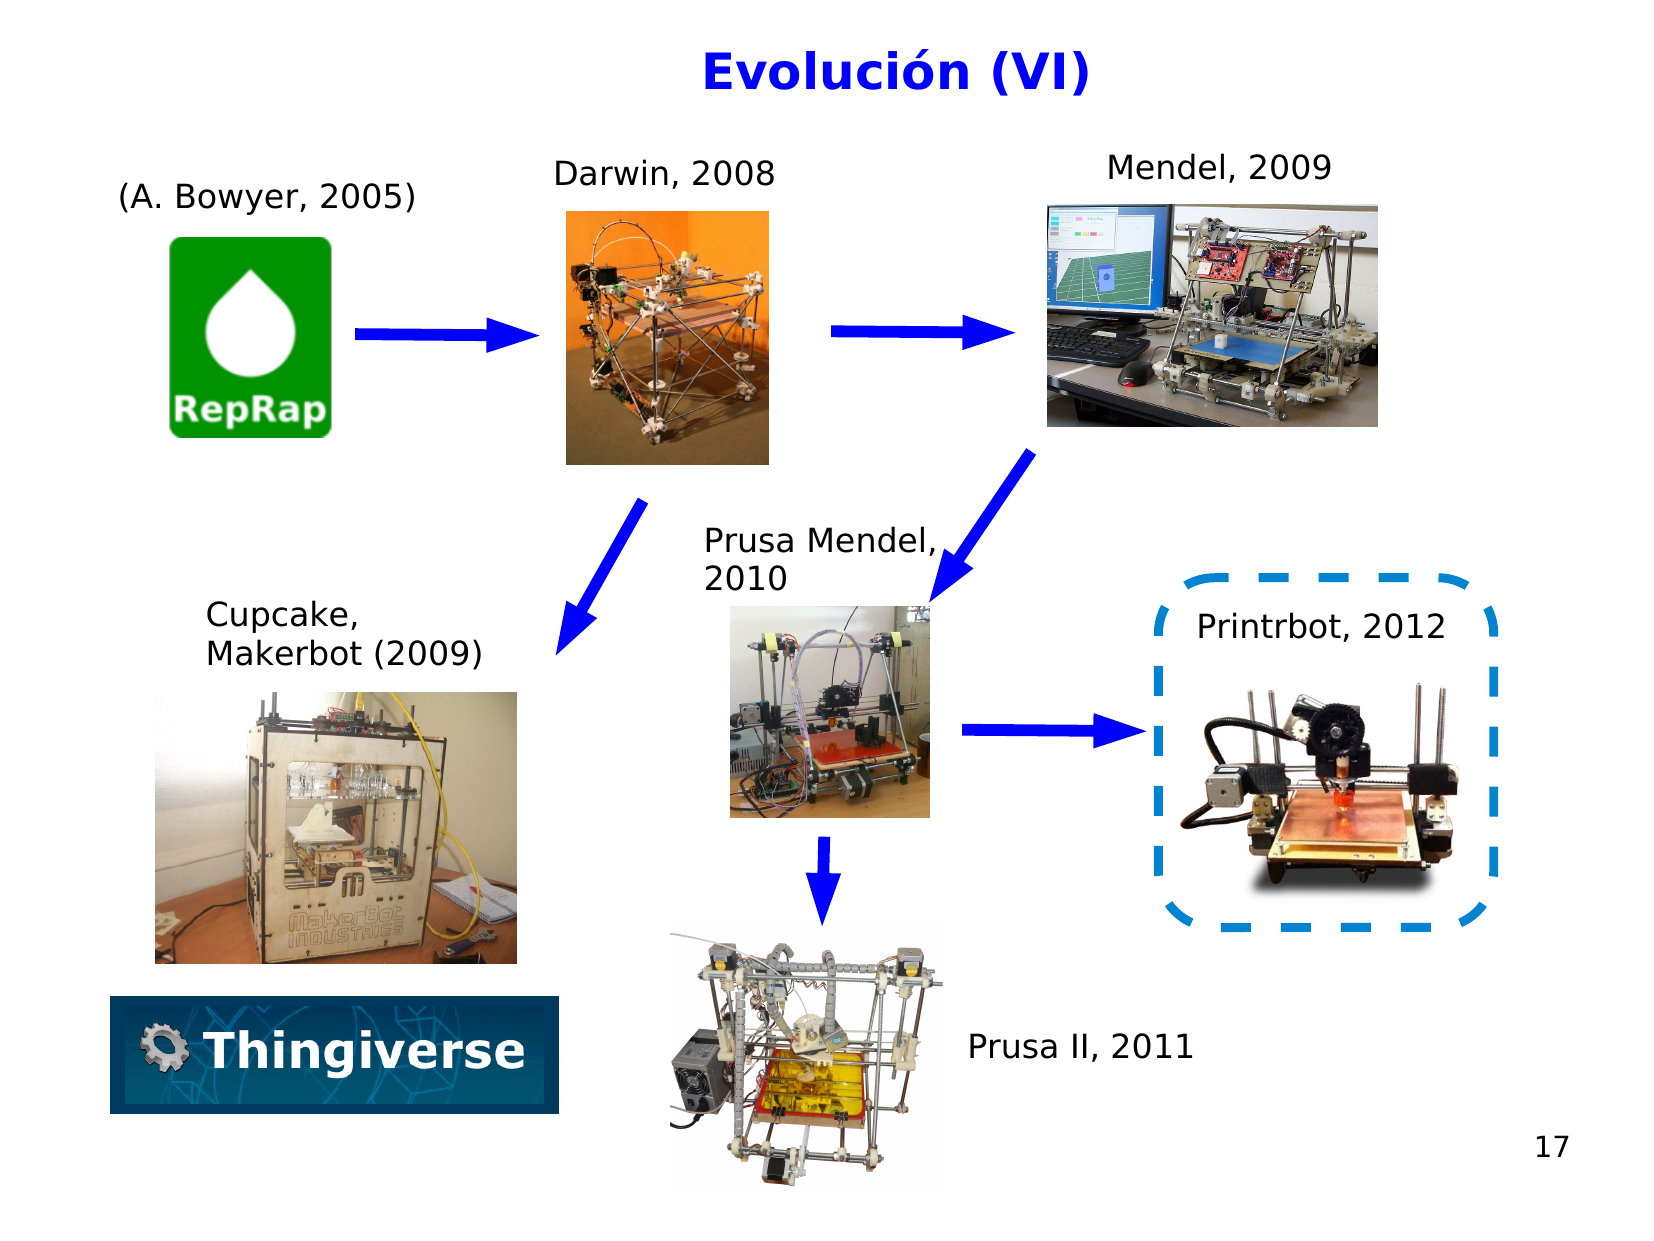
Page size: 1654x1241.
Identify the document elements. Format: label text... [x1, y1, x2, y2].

picture [1174, 678, 1510, 928]
text_box Cupcake, Makerbot (2009) [190, 588, 535, 681]
text_box (A. Bowyer, 2005) [92, 169, 436, 229]
text_box Darwin, 2008 [538, 146, 882, 206]
picture [155, 692, 517, 964]
picture [566, 211, 769, 465]
text_box Prusa II, 2011 [952, 1020, 1296, 1080]
text_box Mendel, 2009 [1091, 141, 1435, 200]
picture [670, 926, 947, 1191]
picture [730, 606, 930, 818]
picture [110, 996, 559, 1114]
picture [151, 237, 352, 438]
text_box Printrbot, 2012 [1181, 599, 1525, 659]
text_box Prusa Mendel, 2010 [688, 513, 1033, 606]
text_box Evolución (VI) [686, 36, 1289, 110]
picture [1047, 204, 1378, 427]
